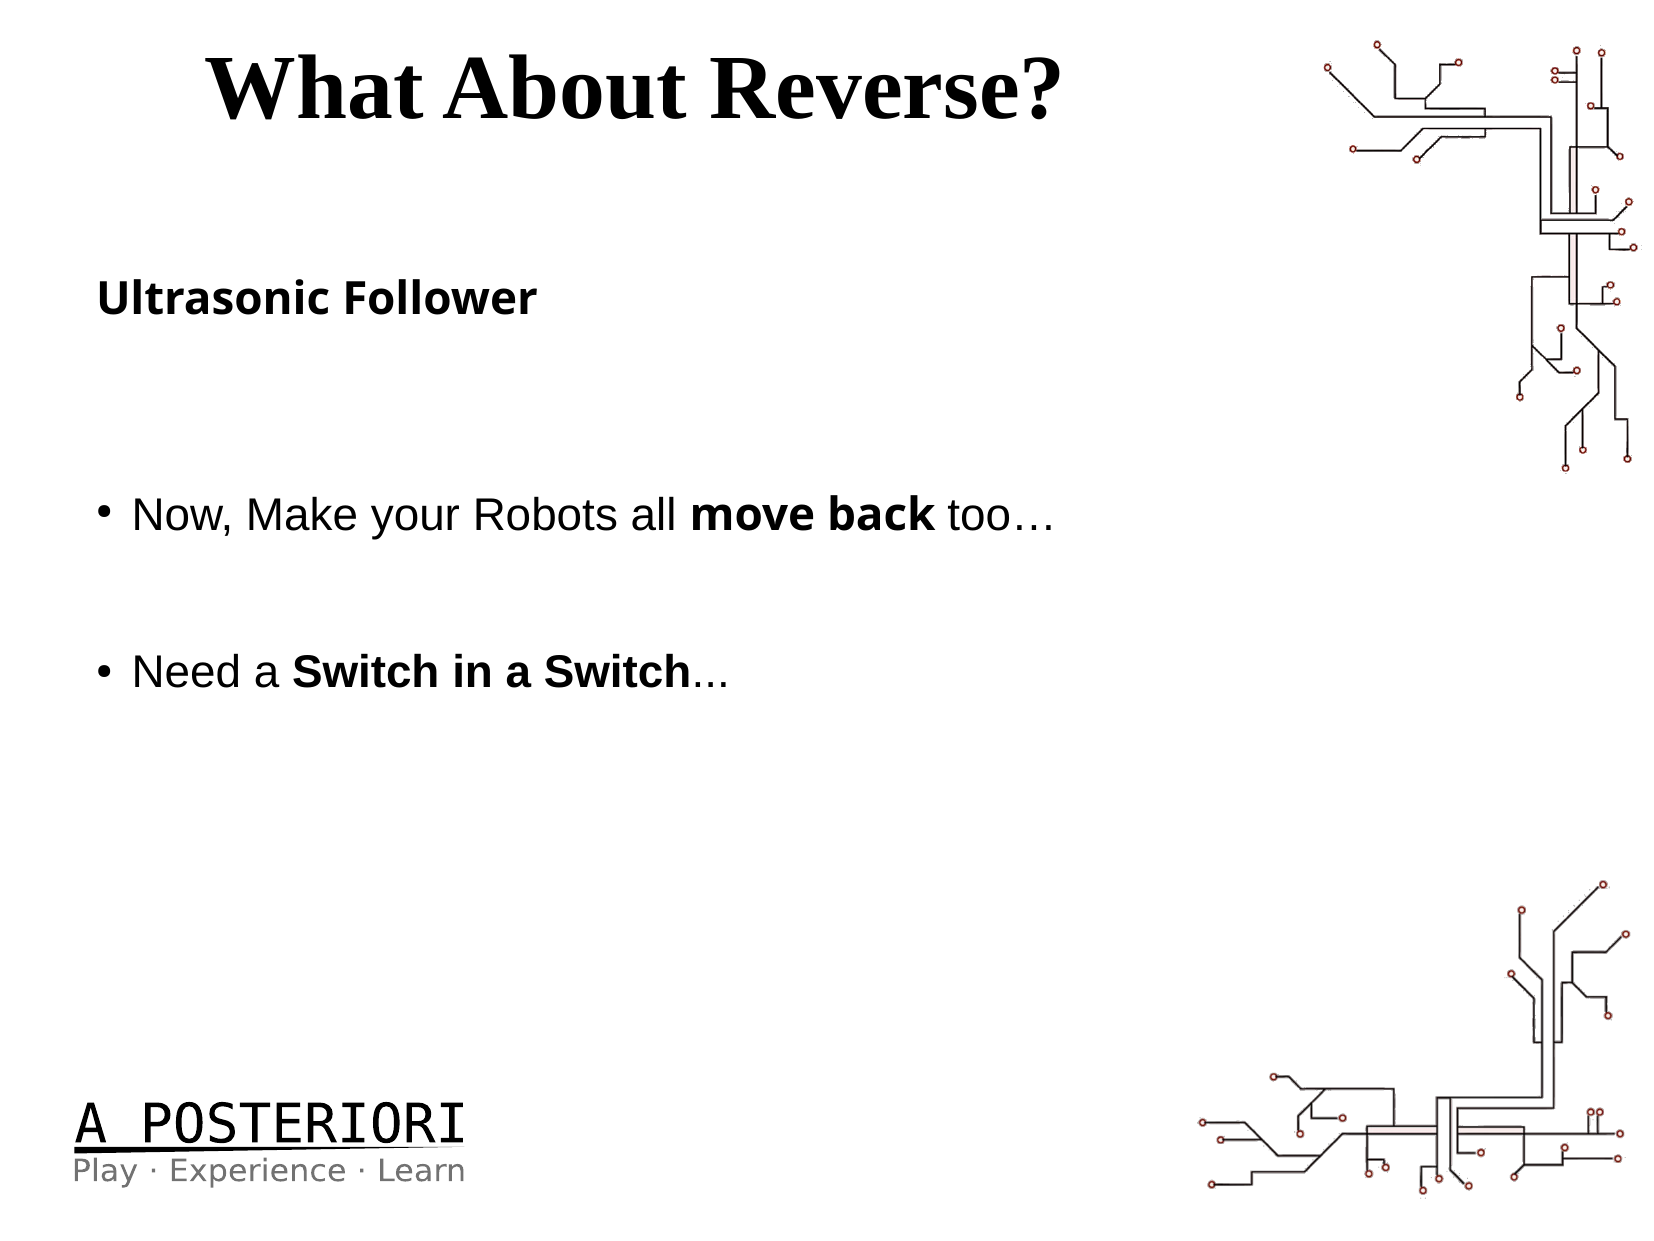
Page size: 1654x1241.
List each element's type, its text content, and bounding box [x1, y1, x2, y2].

picture [1305, 35, 1643, 496]
title What About Reverse? [11, 0, 1261, 190]
text_box Ultrasonic Follower Now, Make your Robots all move back too… Need a Switch in a Switch... [81, 257, 1576, 1071]
picture [73, 1101, 466, 1189]
picture [1175, 862, 1636, 1201]
